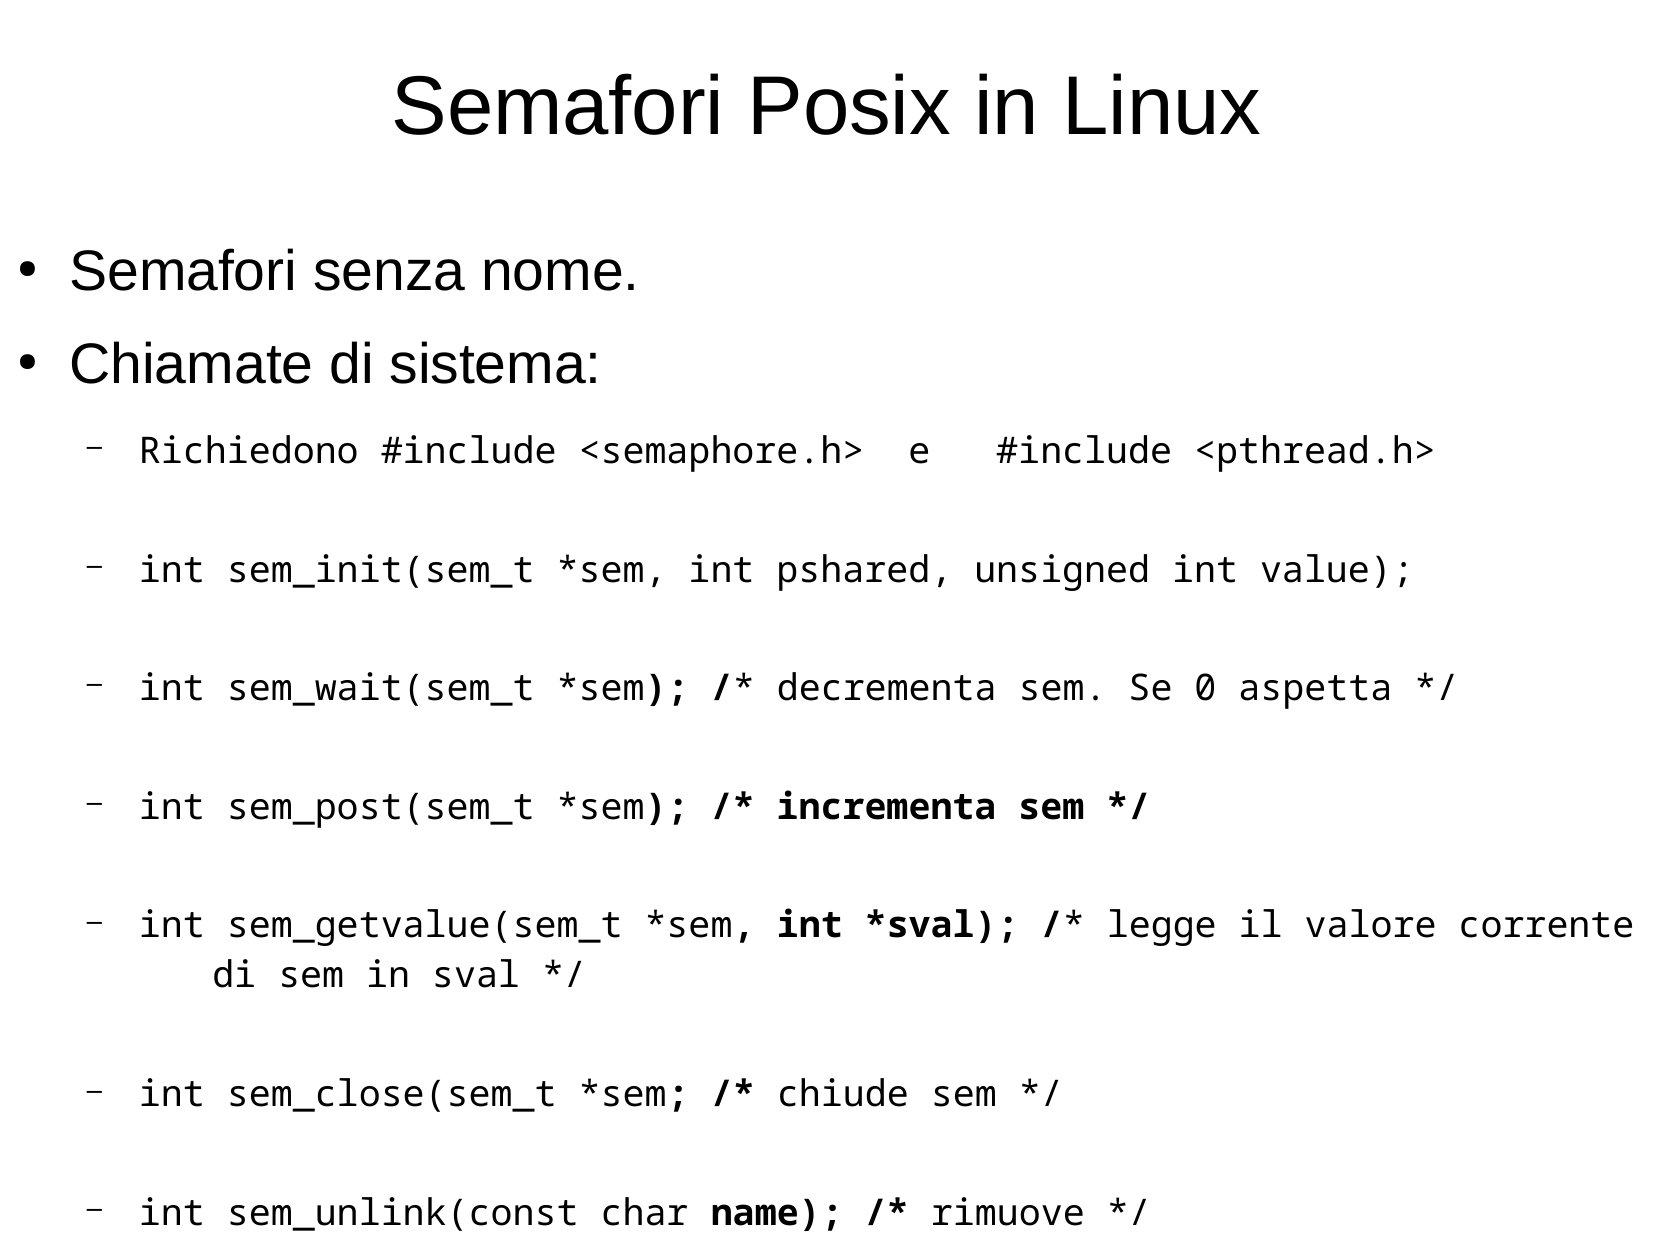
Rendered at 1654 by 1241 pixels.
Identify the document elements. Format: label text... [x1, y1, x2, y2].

list Semafori senza nome. Chiamate di sistema: Richiedono #include <semaphore.h> e #include <pthread.h> int sem_init(sem_t *sem, int pshared, unsigned int value); int sem_wait(sem_t *sem); /* decrementa sem. Se 0 aspetta */ int sem_post(sem_t *sem); /* incrementa sem */ int sem_getvalue(sem_t *sem, int *sval); /* legge il valore corrente di sem in sval */ int sem_close(sem_t *sem; /* chiude sem */ int sem_unlink(const char name); /* rimuove */ [0, 239, 1654, 1241]
title Semafori Posix in Linux [82, 2, 1571, 210]
